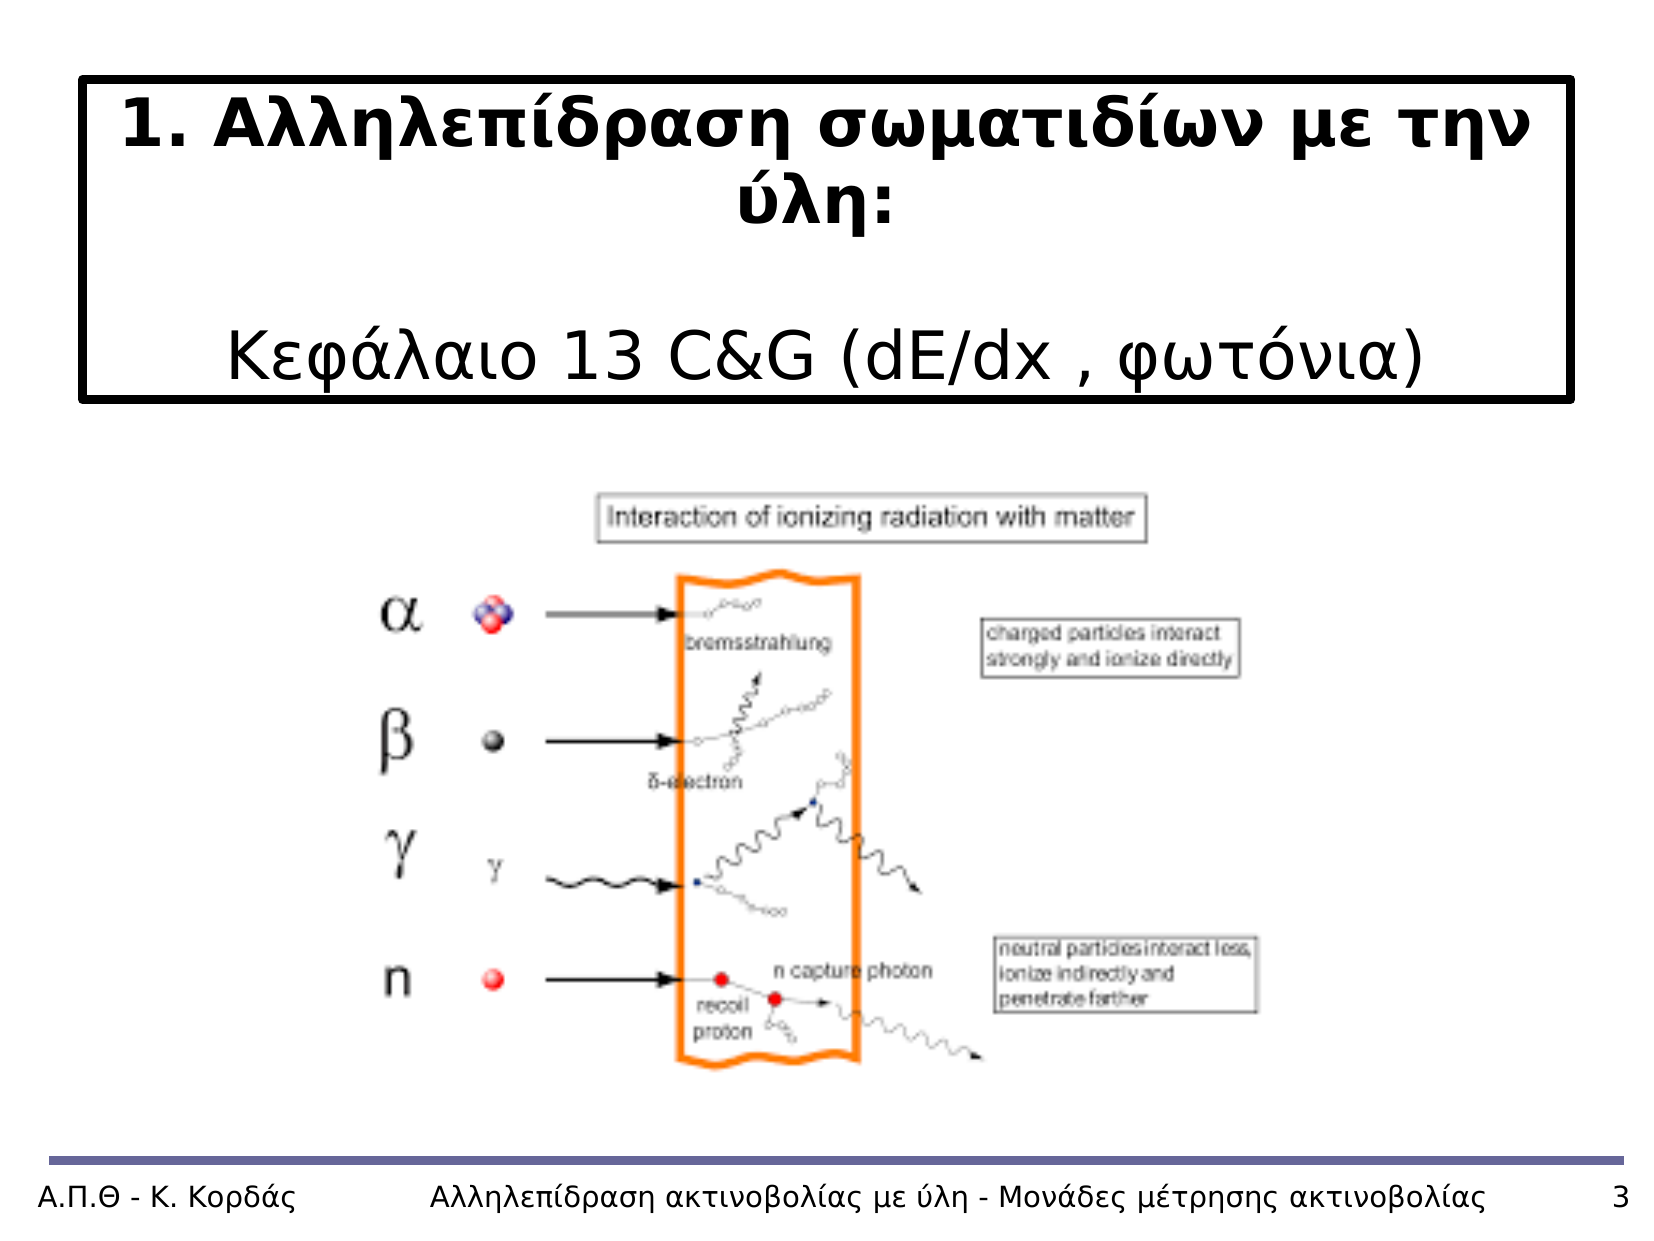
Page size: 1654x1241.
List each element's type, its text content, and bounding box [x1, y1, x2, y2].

subtitle 1. Αλληλεπίδραση σωματιδίων με την ύλη: Κεφάλαιο 13 C&G (dE/dx , φωτόνια) [82, 79, 1571, 400]
picture [373, 490, 1268, 1076]
